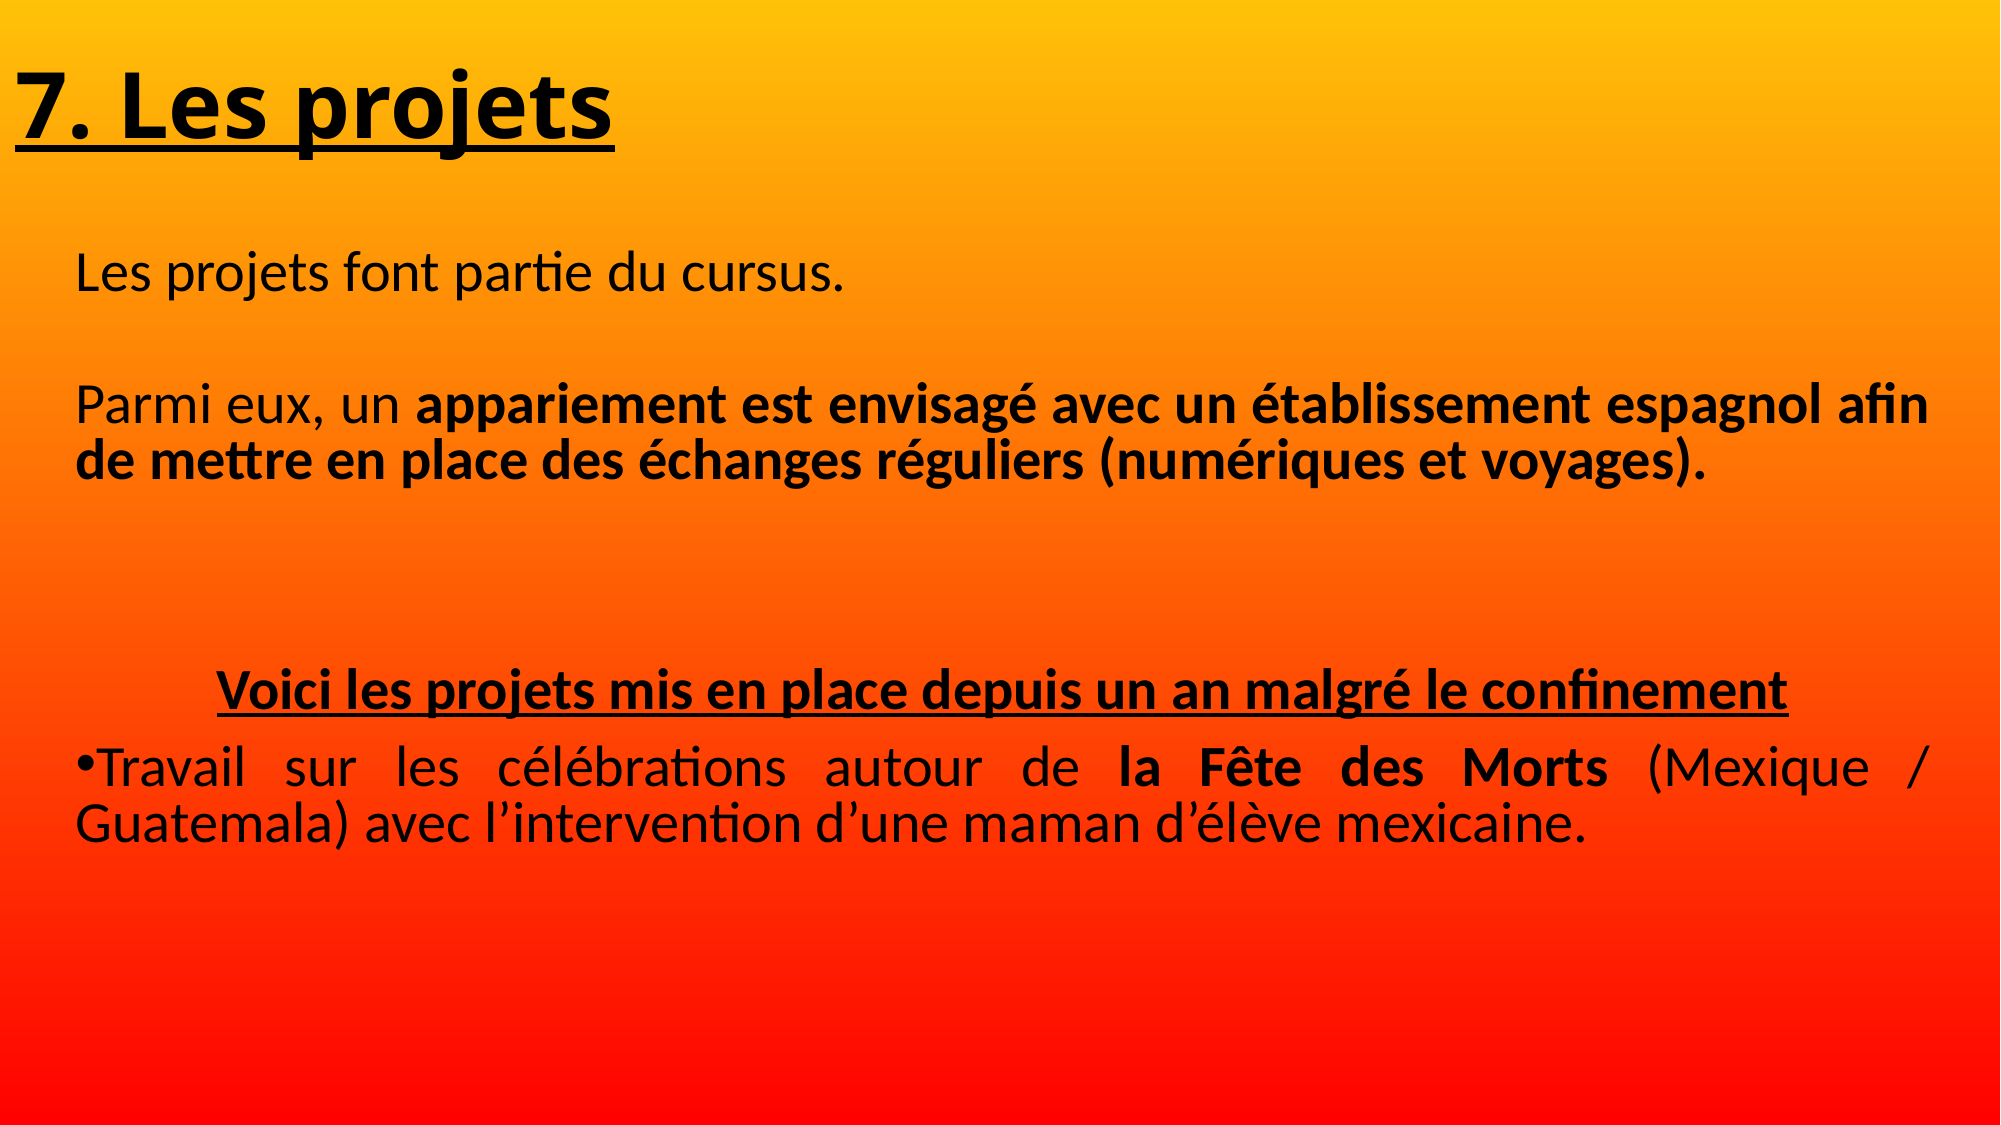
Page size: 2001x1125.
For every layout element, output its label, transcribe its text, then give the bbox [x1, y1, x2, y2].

list Les projets font partie du cursus. Parmi eux, un appariement est envisagé avec un établissement espagnol afin de mettre en place des échanges réguliers (numériques et voyages). Voici les projets mis en place depuis un an malgré le confinement Travail sur les célébrations autour de la Fête des Morts (Mexique / Guatemala) avec l’intervention d’une maman d’élève mexicaine. [60, 238, 1946, 953]
title 7. Les projets [0, 0, 1725, 218]
